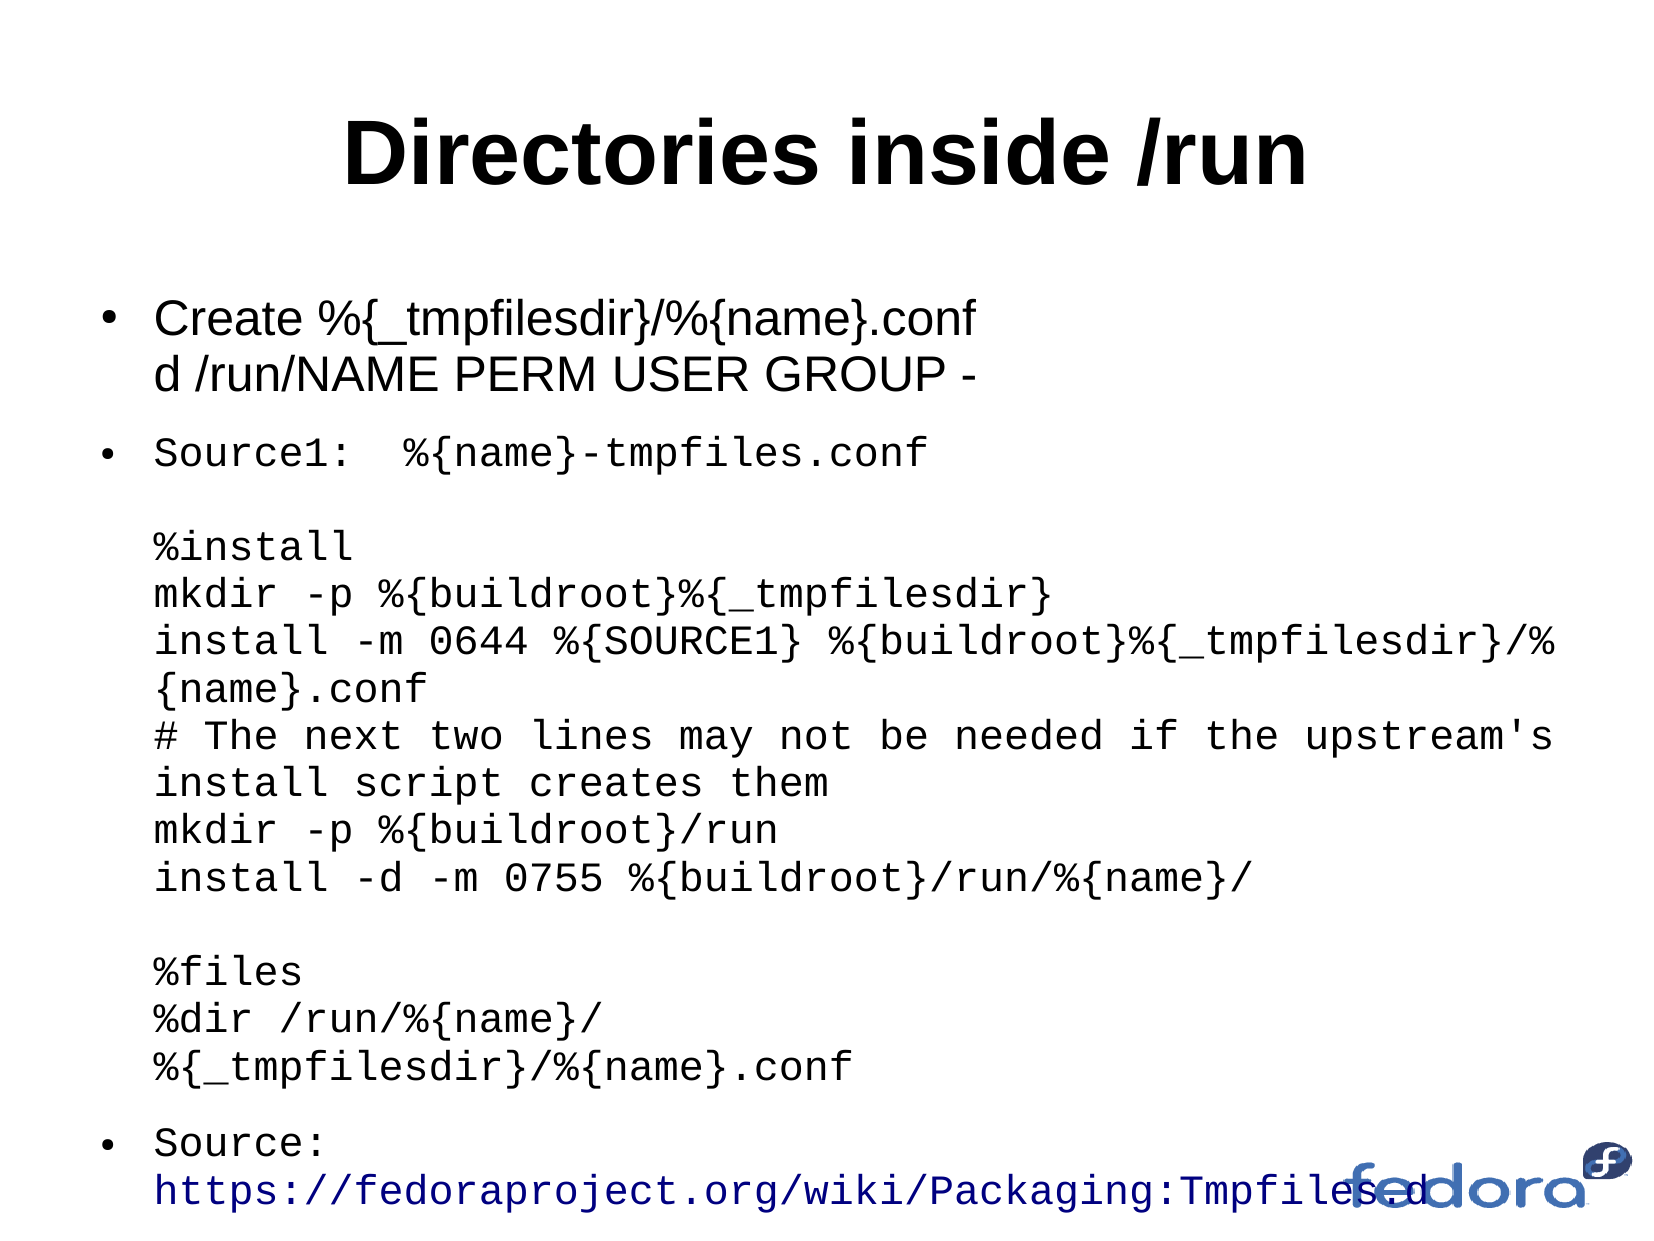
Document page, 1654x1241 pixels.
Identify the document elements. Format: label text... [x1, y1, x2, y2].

picture [1332, 1124, 1651, 1227]
text_box [82, 290, 1571, 1109]
title Directories inside /run [82, 49, 1571, 257]
list Create %{_tmpfilesdir}/%{name}.conf d /run/NAME PERM USER GROUP - Source1: %{name}-tmpfiles.conf %install mkdir -p %{buildroot}%{_tmpfilesdir} install -m 0644 %{SOURCE1} %{buildroot}%{_tmpfilesdir}/%{name}.conf # The next two lines may not be needed if the upstream's install script creates them mkdir -p %{buildroot}/run install -d -m 0755 %{buildroot}/run/%{name}/ %files %dir /run/%{name}/ %{_tmpfilesdir}/%{name}.conf Source: https://fedoraproject.org/wiki/Packaging:Tmpfiles.d [82, 1109, 1571, 1217]
